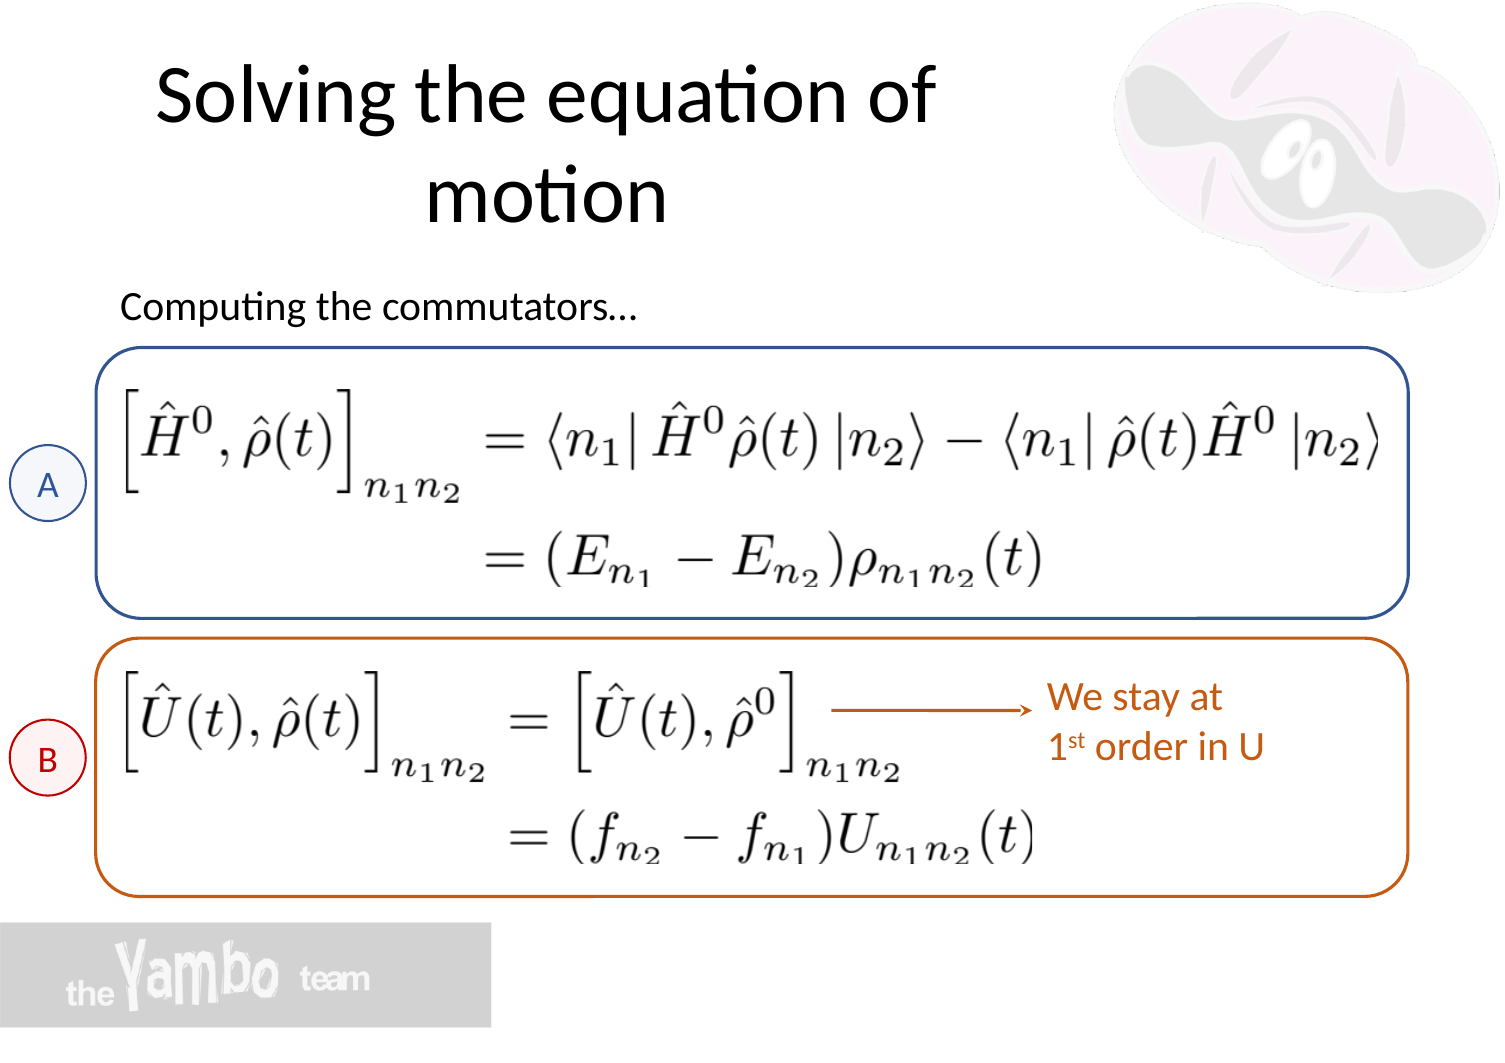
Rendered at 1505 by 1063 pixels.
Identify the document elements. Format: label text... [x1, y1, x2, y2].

text_box B [9, 719, 86, 796]
text_box We stay at 1st order in U [1032, 661, 1284, 777]
text_box A [9, 445, 86, 522]
text_box [95, 638, 1408, 897]
text_box [96, 347, 1409, 619]
text_box Solving the equation of motion [116, 32, 978, 247]
text_box Computing the commutators… [105, 271, 1093, 337]
picture [0, 0, 1504, 1063]
